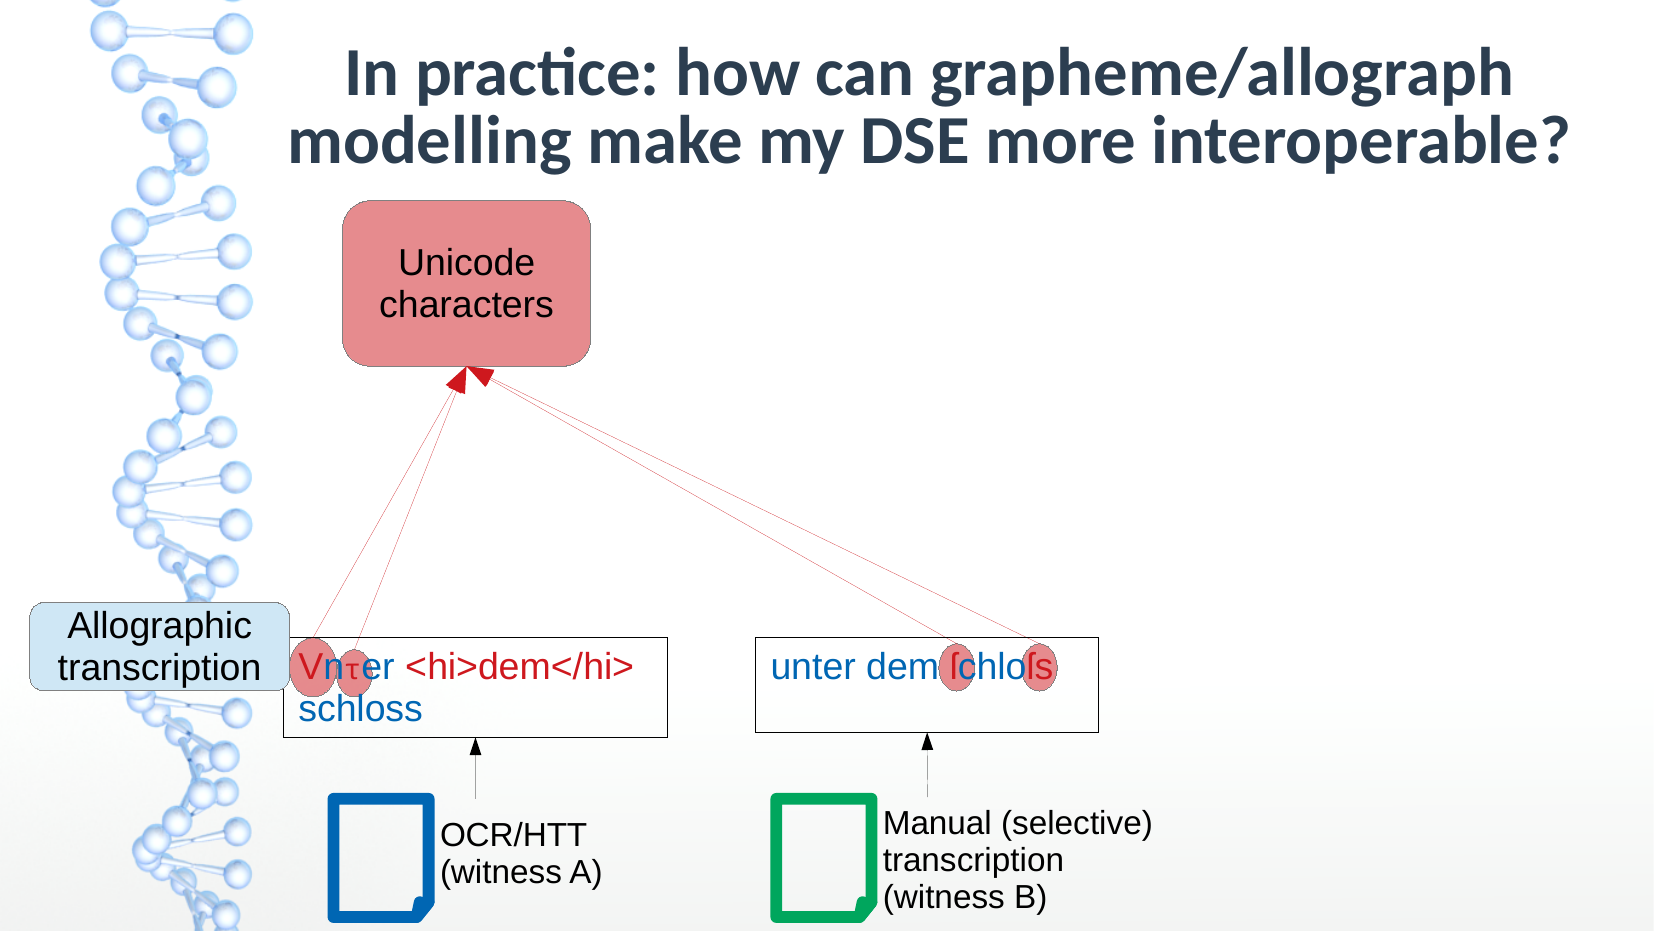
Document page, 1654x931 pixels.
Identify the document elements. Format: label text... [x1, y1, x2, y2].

text_box unter dem ſchloſs [755, 637, 1099, 733]
text_box OCR/HTT (witness A) [435, 809, 618, 898]
picture [0, 0, 1654, 931]
text_box Allographic transcription [29, 602, 290, 691]
title In practice: how can grapheme/allograph modelling make my DSE more interoperable? [265, 35, 1595, 189]
text_box Manual (selective) transcription (witness B) [868, 797, 1169, 924]
text_box Unicode characters [342, 200, 591, 367]
text_box Vnτer <hi>dem</hi> schloss [283, 637, 668, 738]
